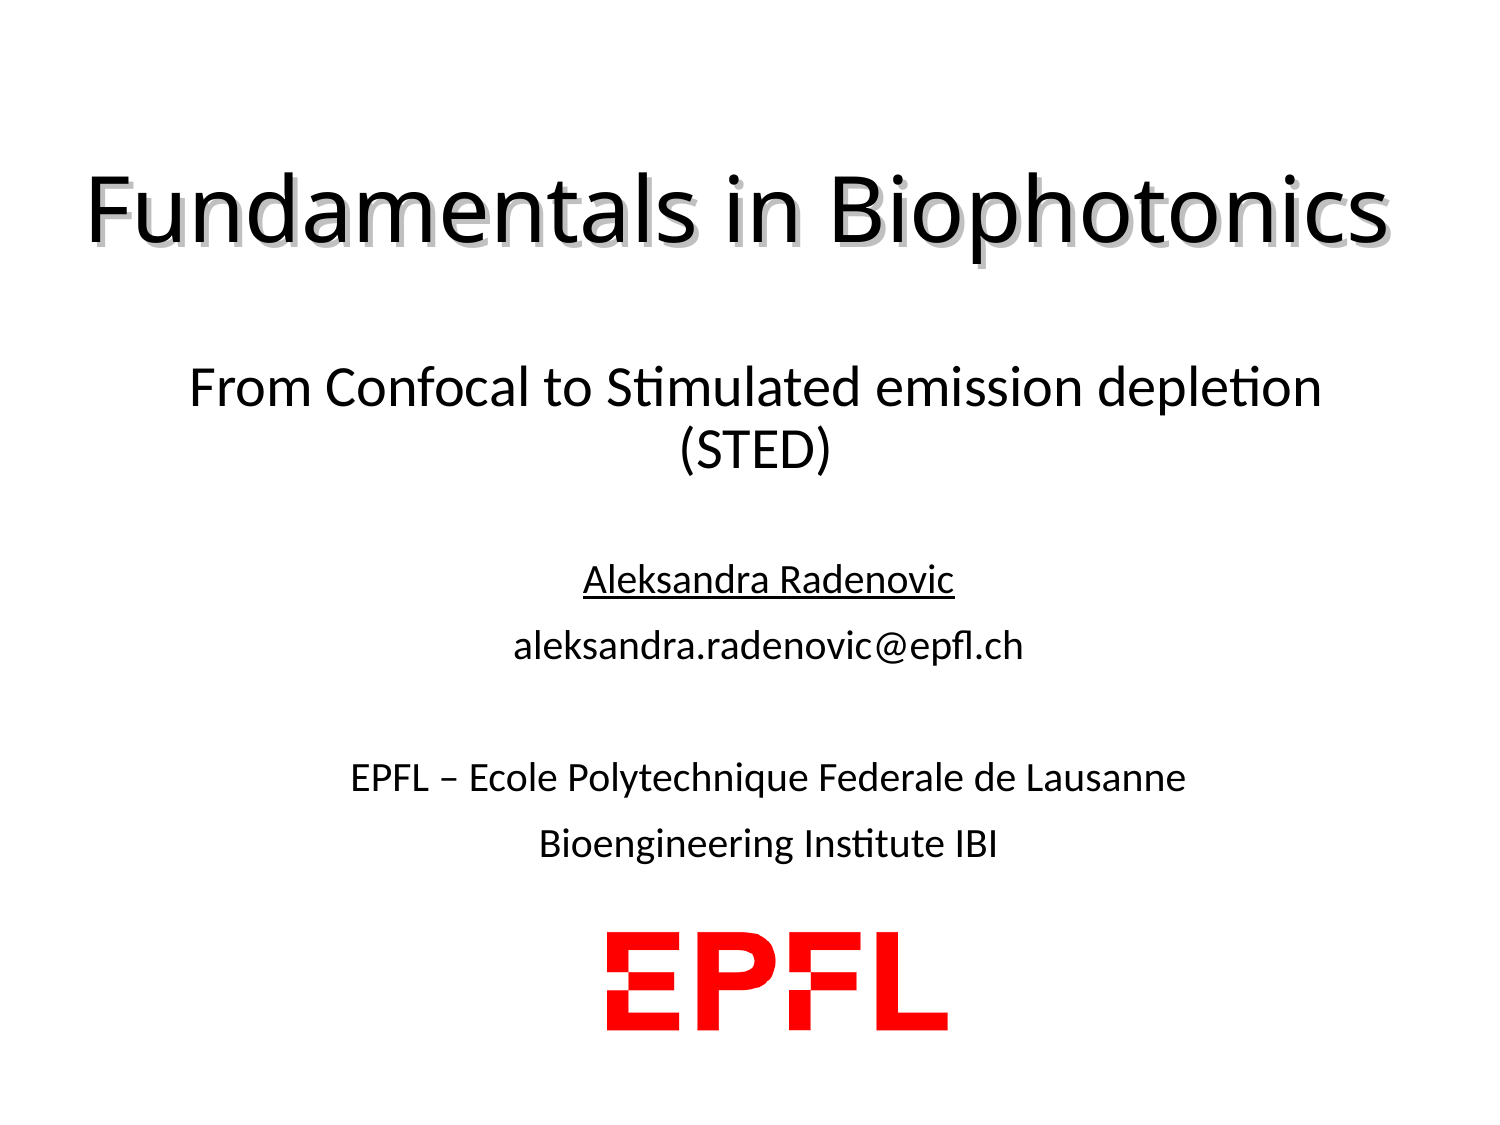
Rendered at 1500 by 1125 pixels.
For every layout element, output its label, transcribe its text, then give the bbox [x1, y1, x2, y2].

list Aleksandra Radenovic aleksandra.radenovic@epfl.ch EPFL – Ecole Polytechnique Federale de Lausanne Bioengineering Institute IBI [225, 549, 1276, 925]
subtitle From Confocal to Stimulated emission depletion (STED) [112, 321, 1401, 516]
title Fundamentals in Biophotonics [0, 154, 1500, 270]
picture [600, 927, 952, 1035]
